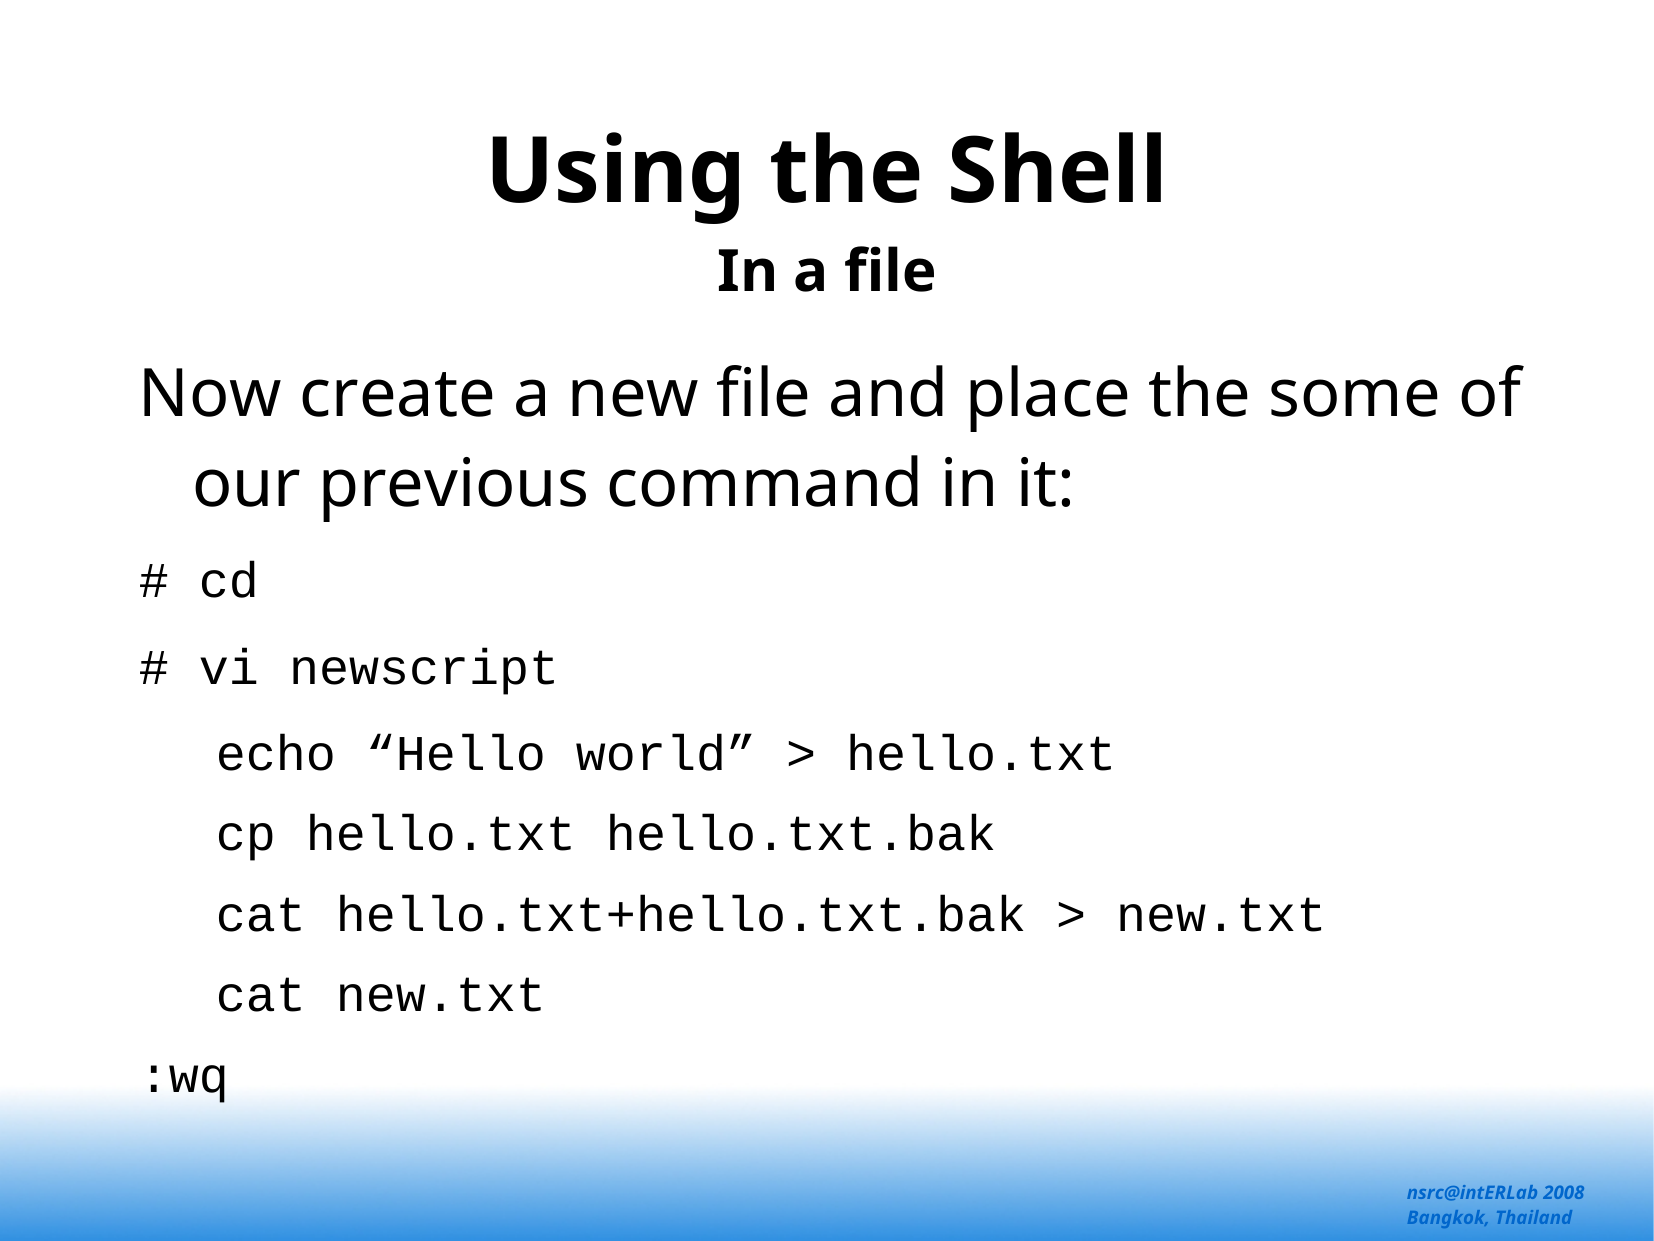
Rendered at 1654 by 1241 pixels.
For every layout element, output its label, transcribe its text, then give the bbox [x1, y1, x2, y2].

title Using the Shell In a file [121, 102, 1534, 310]
list Now create a new file and place the some of our previous command in it: # cd # vi newscript echo “Hello world” > hello.txt cp hello.txt hello.txt.bak cat hello.txt+hello.txt.bak > new.txt cat new.txt :wq [121, 344, 1534, 1127]
picture [0, 1083, 1654, 1241]
